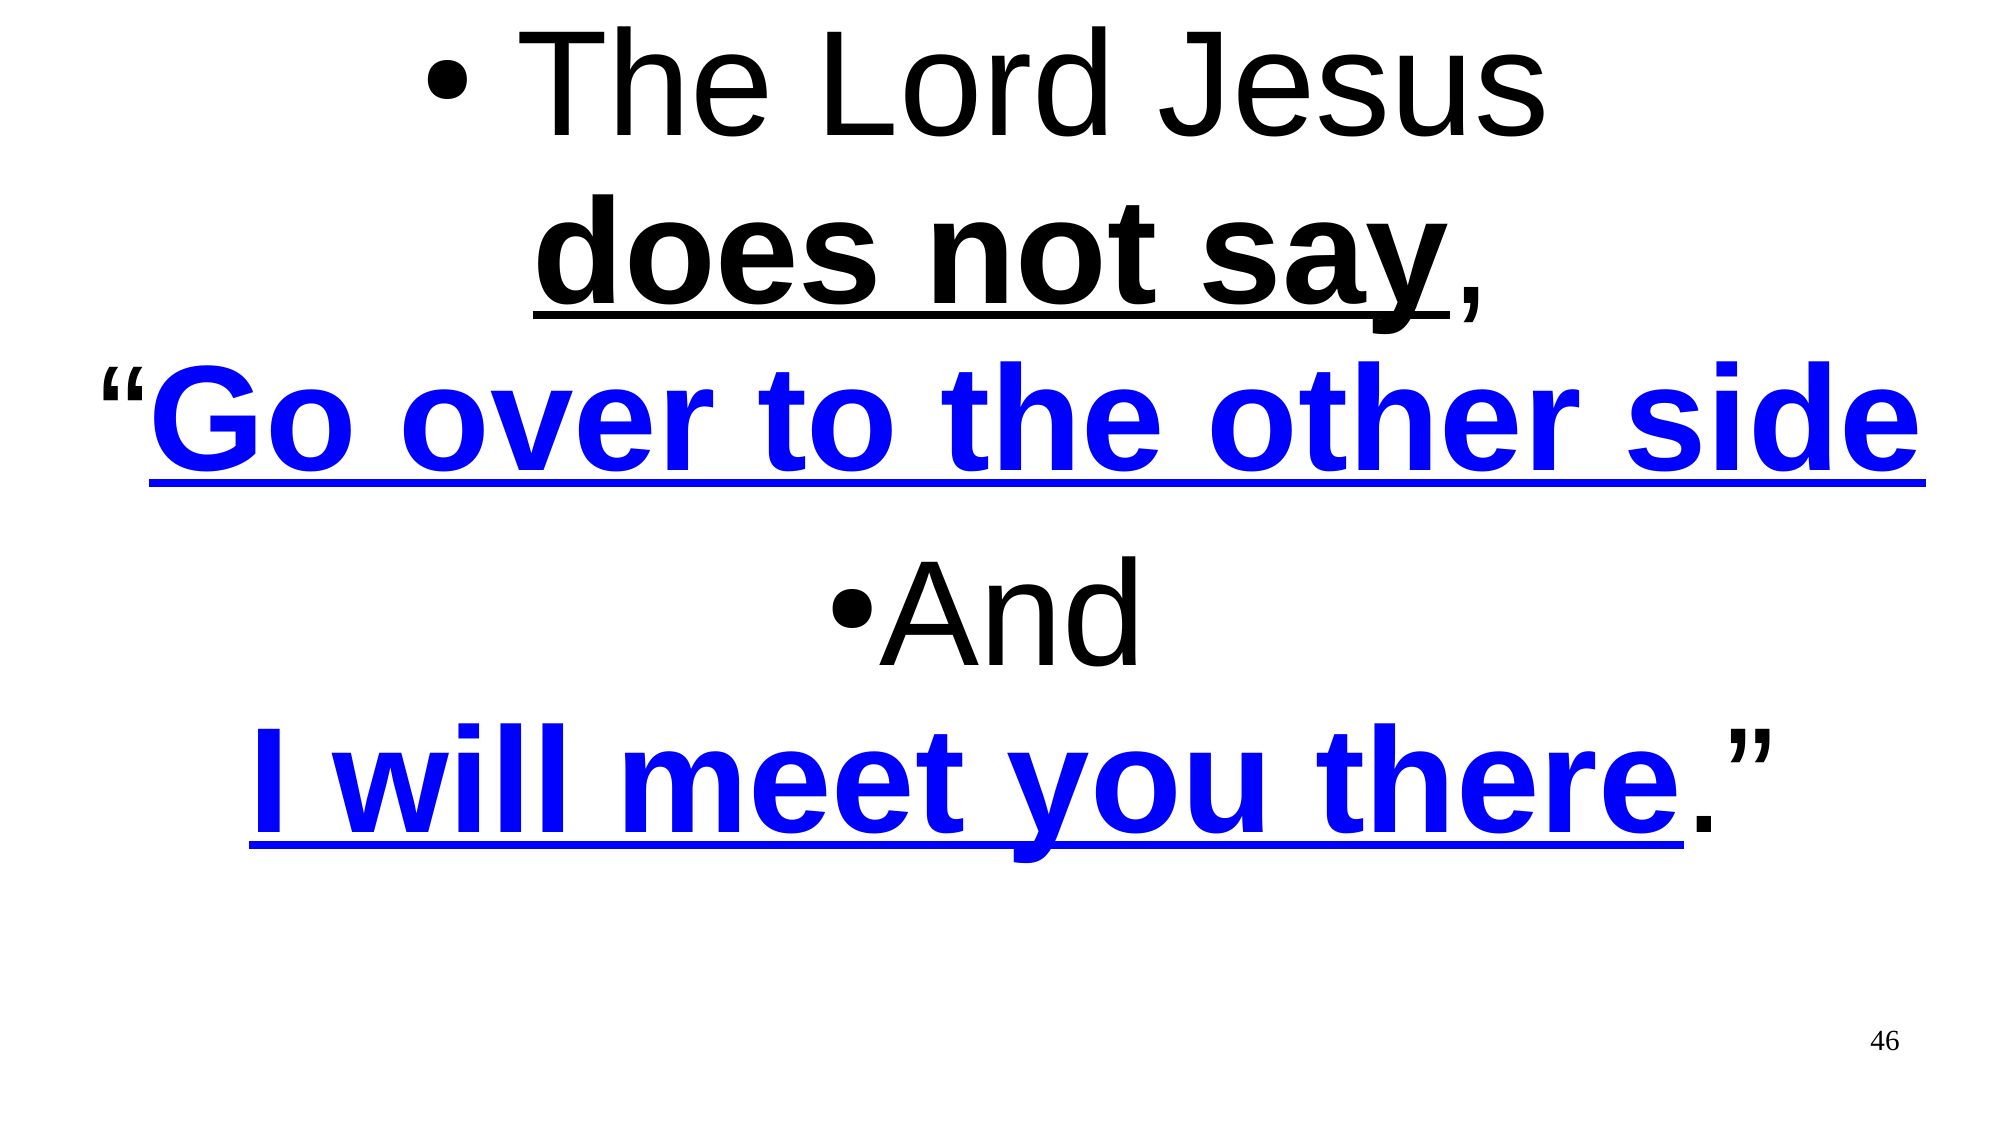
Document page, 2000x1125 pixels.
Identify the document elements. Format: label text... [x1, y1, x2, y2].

list The Lord Jesus does not say, “Go over to the other side And I will meet you there.” [0, 0, 1996, 1123]
